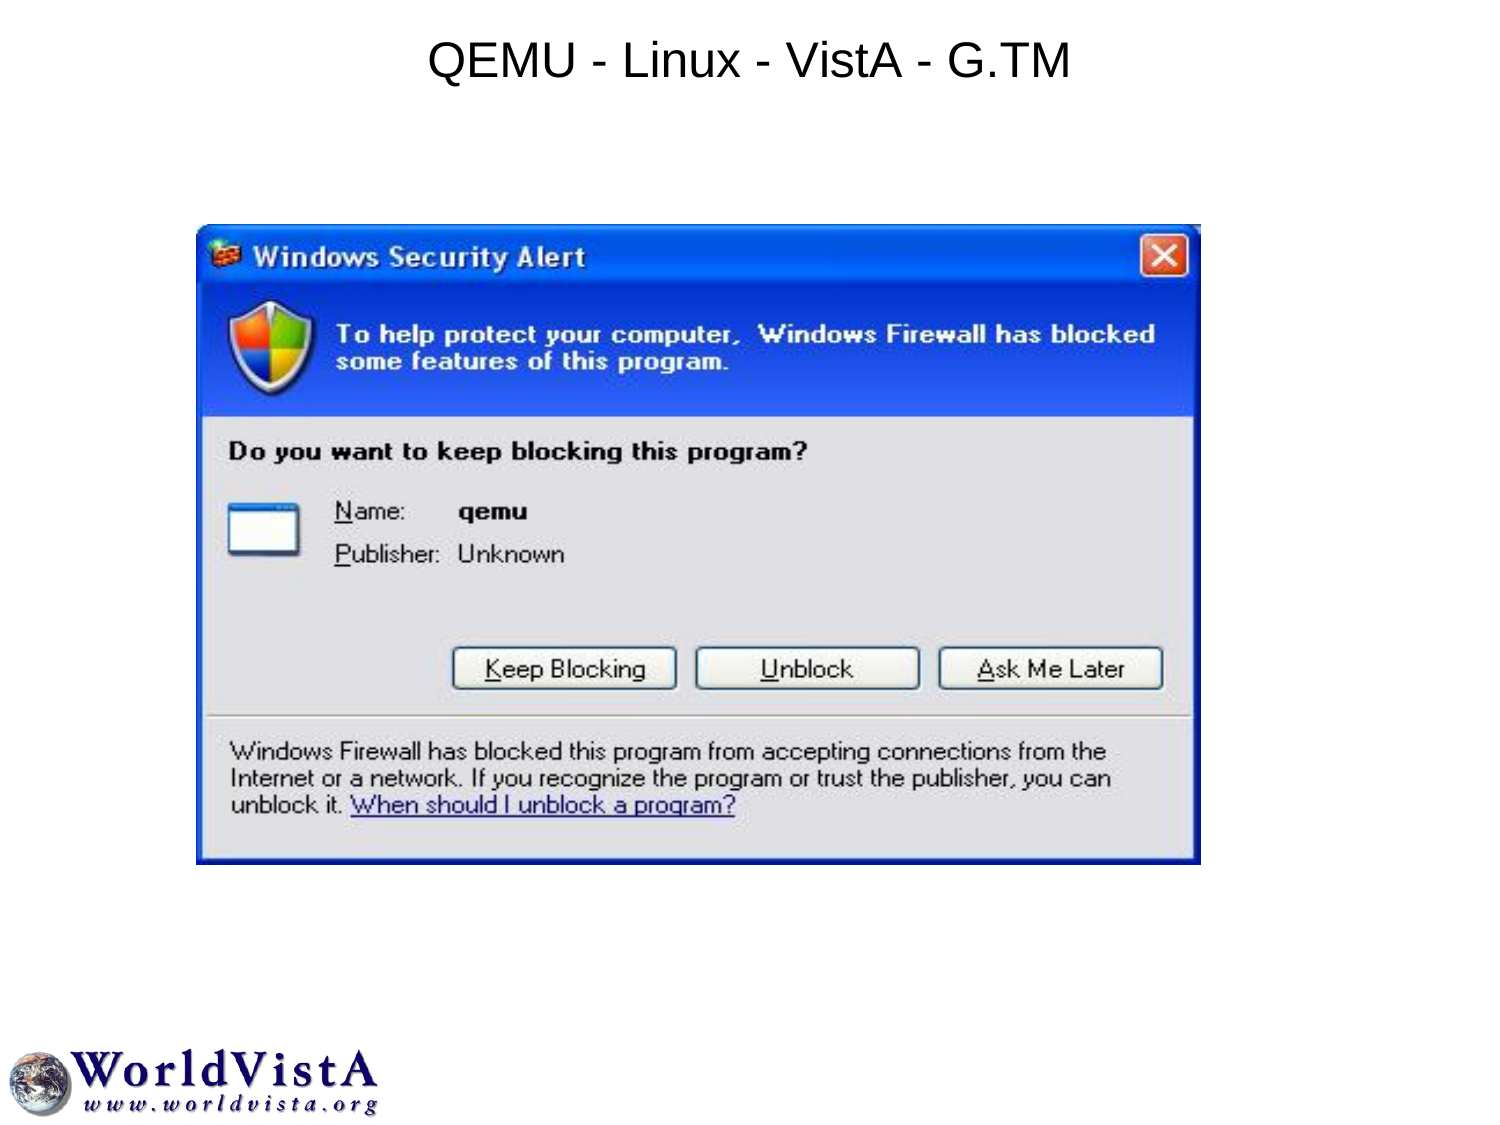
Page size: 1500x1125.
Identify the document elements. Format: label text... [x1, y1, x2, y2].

text_box [0, 1042, 1500, 1125]
text_box QEMU - Linux - VistA - G.TM [0, 24, 1500, 97]
picture [1, 1044, 417, 1123]
picture [196, 224, 1201, 865]
